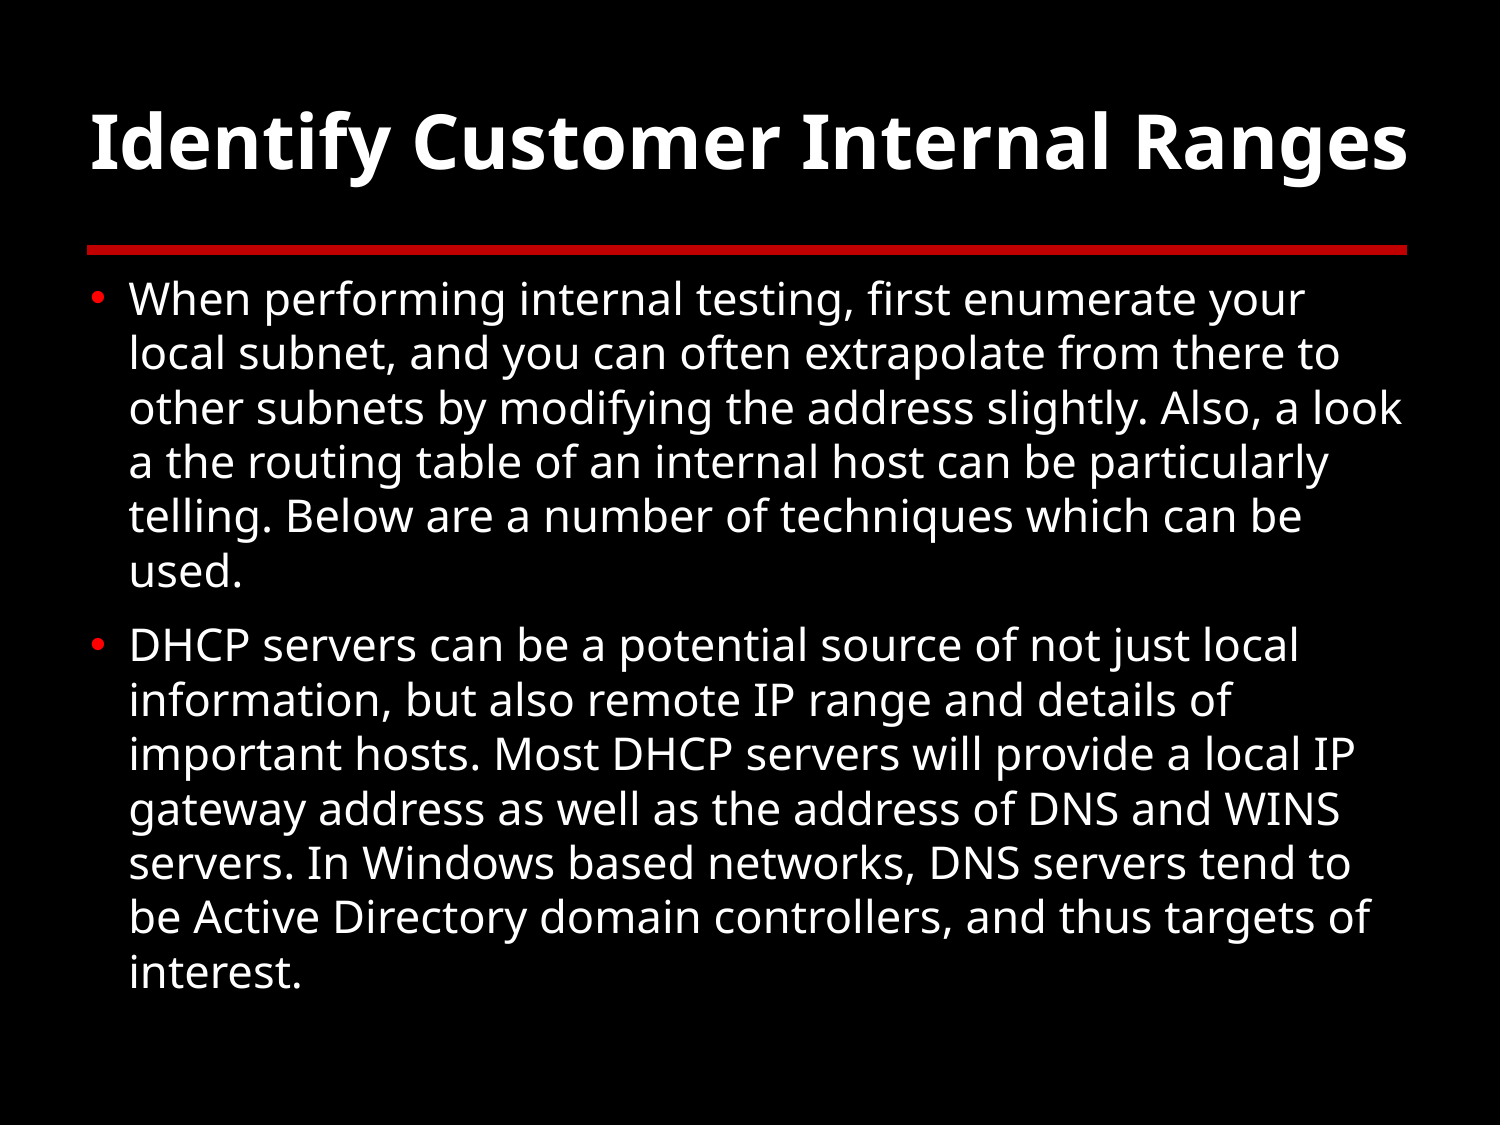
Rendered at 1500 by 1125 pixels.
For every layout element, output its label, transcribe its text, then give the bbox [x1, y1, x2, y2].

list When performing internal testing, first enumerate your local subnet, and you can often extrapolate from there to other subnets by modifying the address slightly. Also, a look a the routing table of an internal host can be particularly telling. Below are a number of techniques which can be used. DHCP servers can be a potential source of not just local information, but also remote IP range and details of important hosts. Most DHCP servers will provide a local IP gateway address as well as the address of DNS and WINS servers. In Windows based networks, DNS servers tend to be Active Directory domain controllers, and thus targets of interest. [75, 262, 1425, 1005]
title Identify Customer Internal Ranges [75, 45, 1425, 233]
